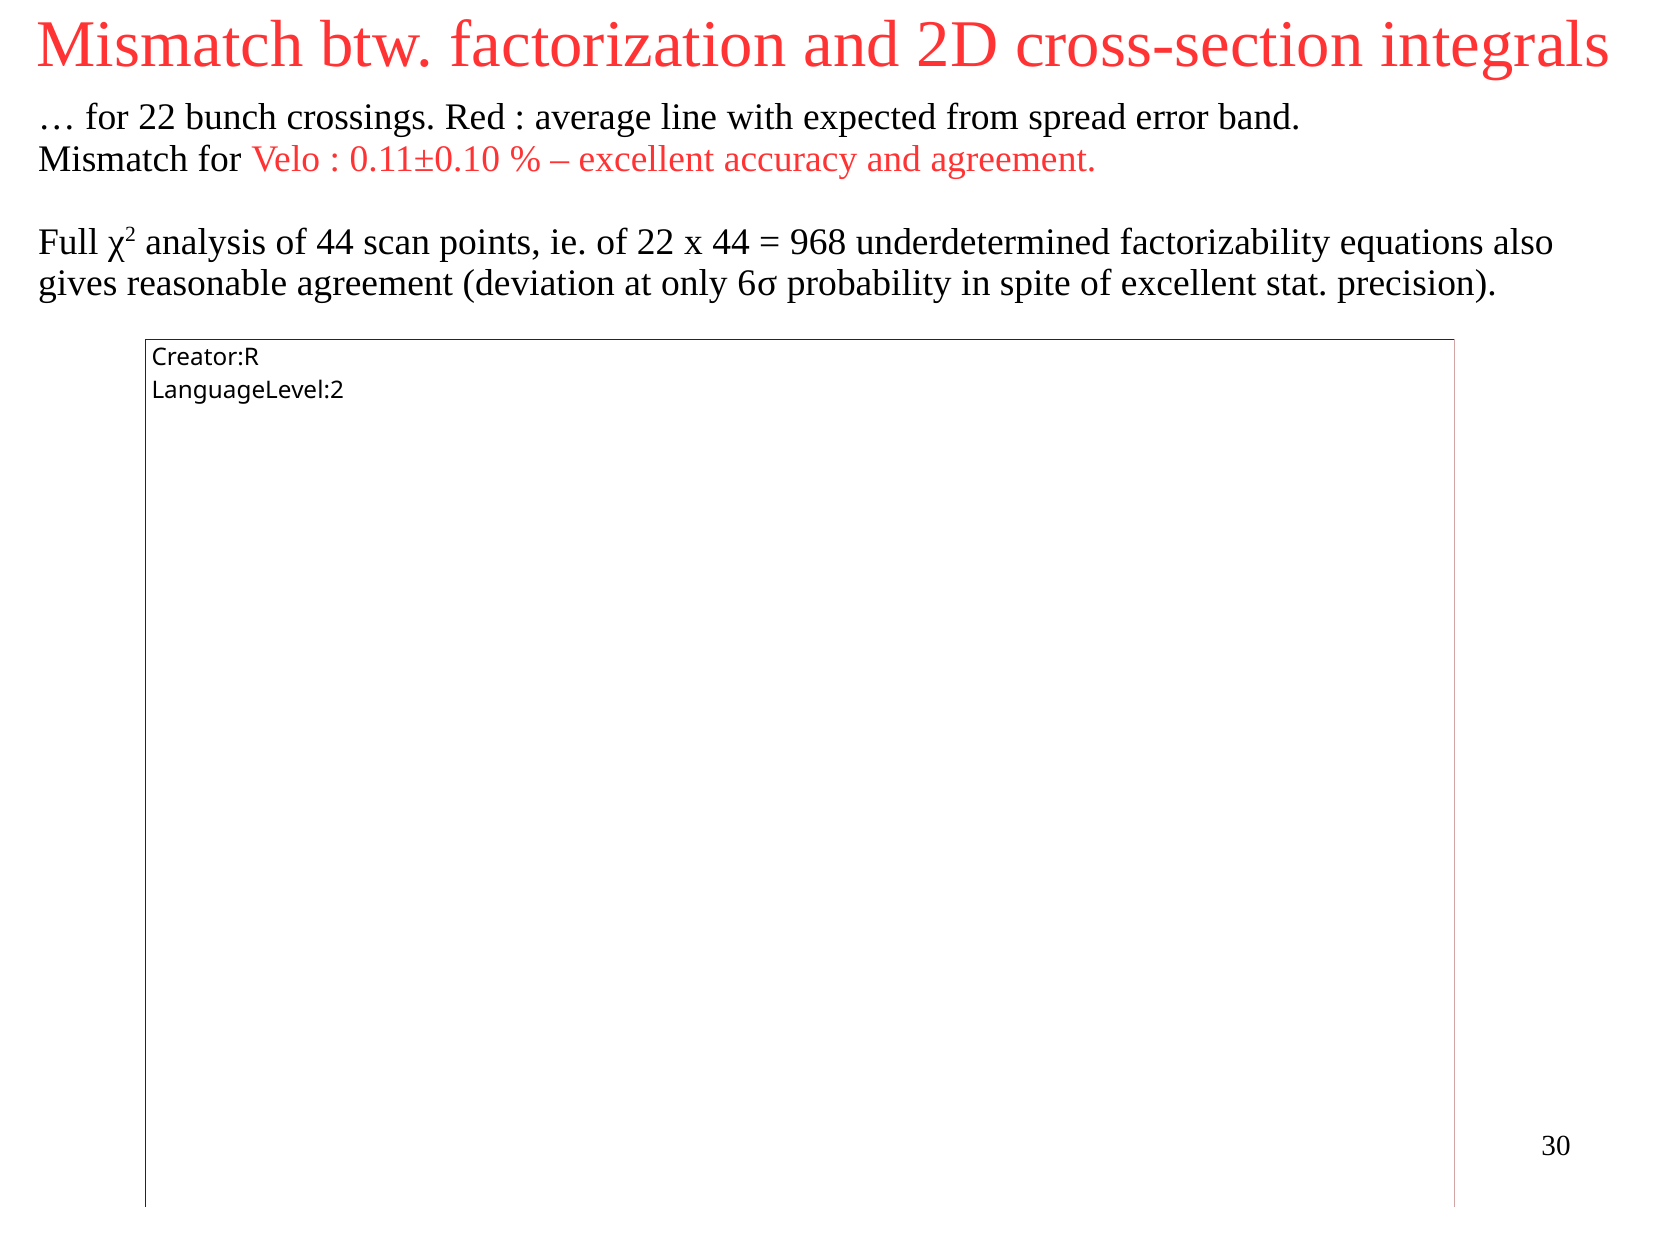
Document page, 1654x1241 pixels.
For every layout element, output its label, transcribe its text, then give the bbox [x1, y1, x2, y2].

text_box Mismatch btw. factorization and 2D cross-section integrals [15, 0, 1636, 208]
text_box … for 22 bunch crossings. Red : average line with expected from spread error band. Mismatch for Velo : 0.11±0.10 % – excellent accuracy and agreement. Full χ2 analysis of 44 scan points, ie. of 22 x 44 = 968 underdetermined factorizability equations also gives reasonable agreement (deviation at only 6σ probability in spite of excellent stat. precision). [23, 88, 1619, 312]
picture [143, 337, 1455, 1207]
